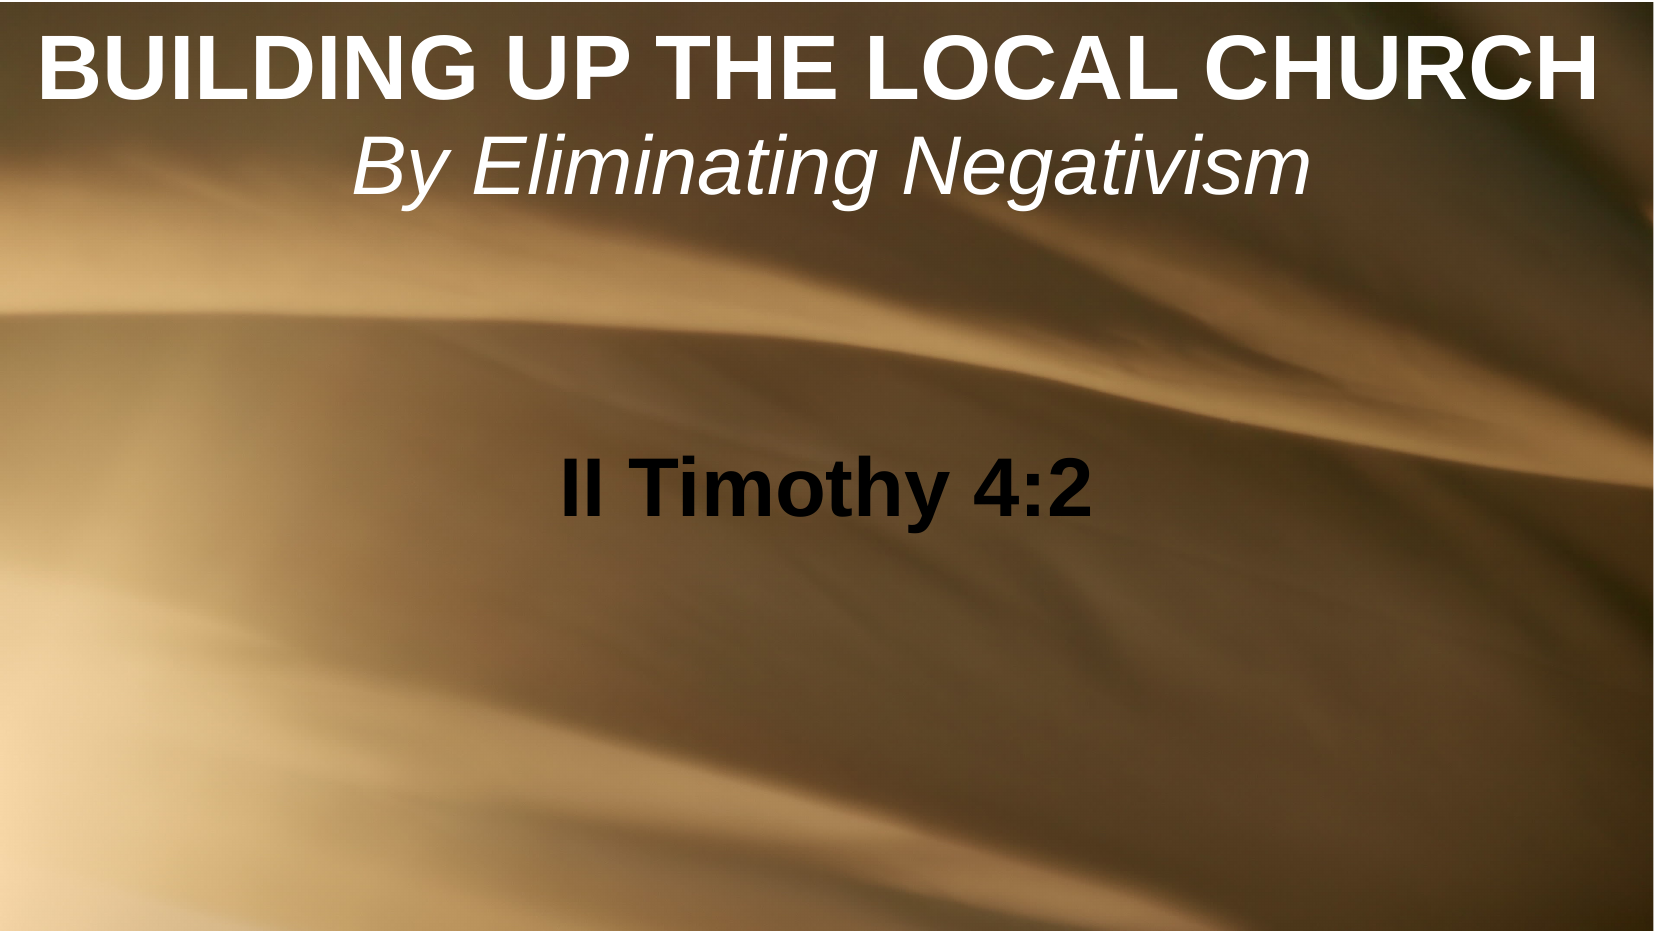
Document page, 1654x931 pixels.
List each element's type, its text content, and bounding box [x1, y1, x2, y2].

title BUILDING UP THE LOCAL CHURCH By Eliminating Negativism [15, 16, 1651, 213]
picture [0, 2, 1654, 931]
subtitle II Timothy 4:2 [82, 217, 1571, 758]
